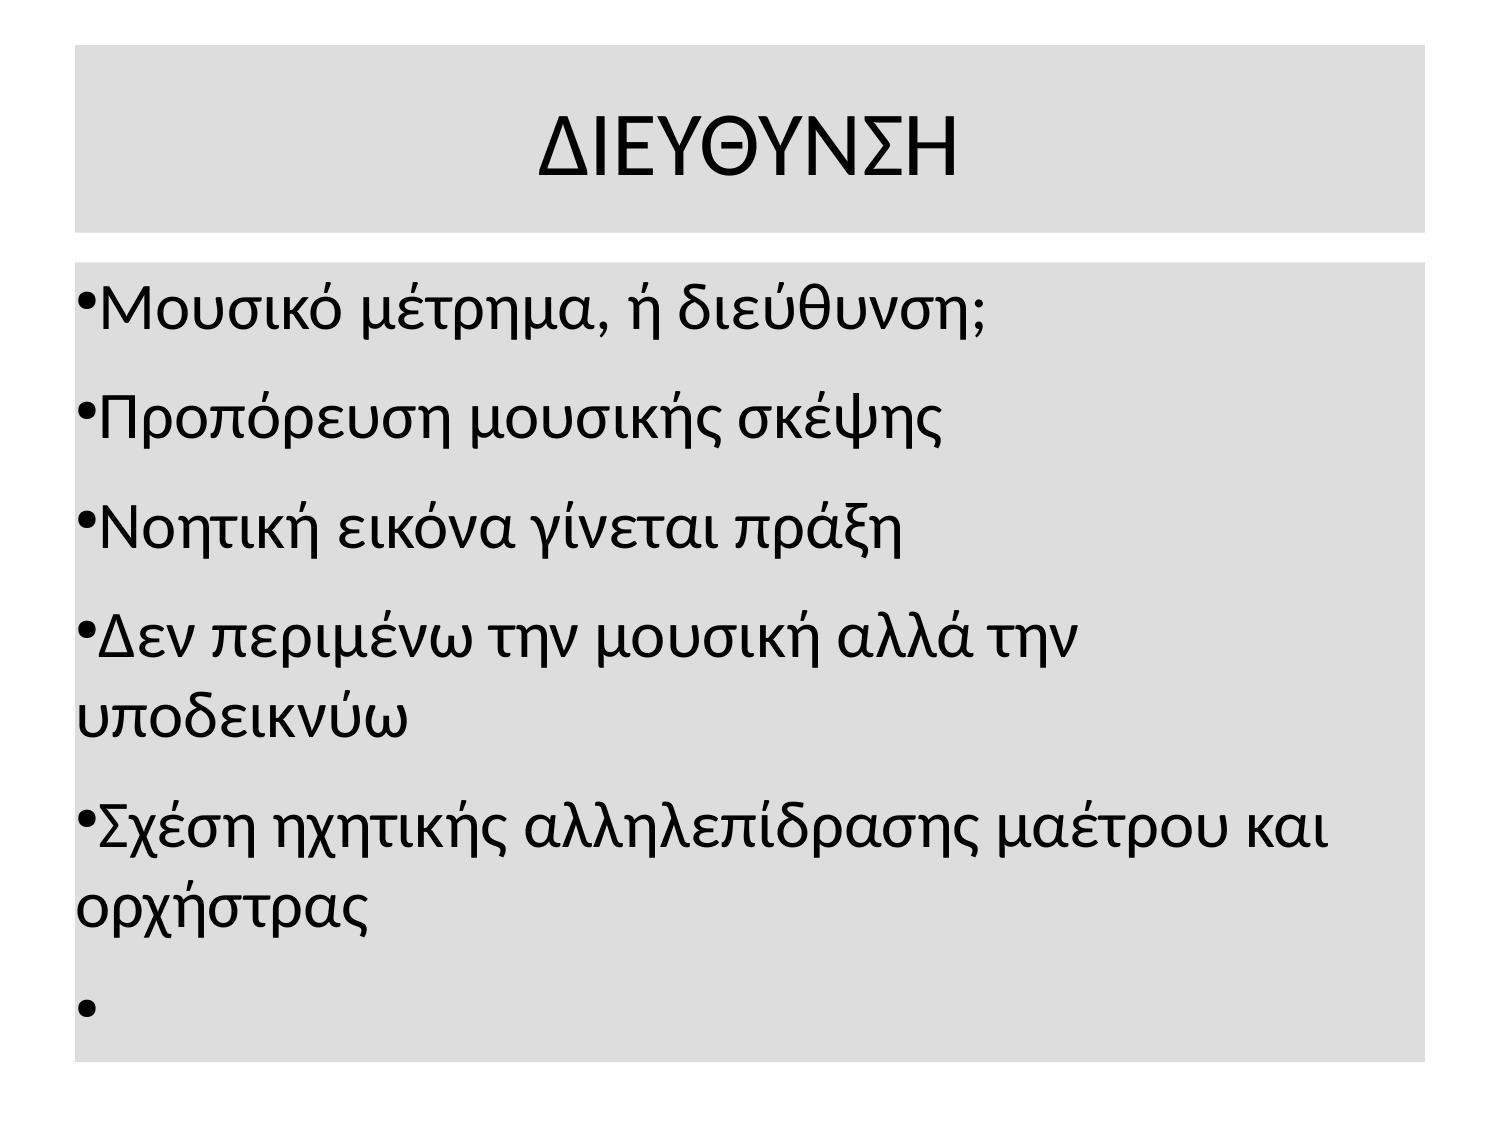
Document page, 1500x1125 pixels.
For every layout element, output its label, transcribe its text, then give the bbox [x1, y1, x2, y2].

list Μουσικό μέτρημα, ή διεύθυνση; Προπόρευση μουσικής σκέψης Νοητική εικόνα γίνεται πράξη Δεν περιμένω την μουσική αλλά την υποδεικνύω Σχέση ηχητικής αλληλεπίδρασης μαέτρου και ορχήστρας [75, 262, 1425, 1063]
title ΔΙΕΥΘΥΝΣΗ [75, 45, 1425, 233]
